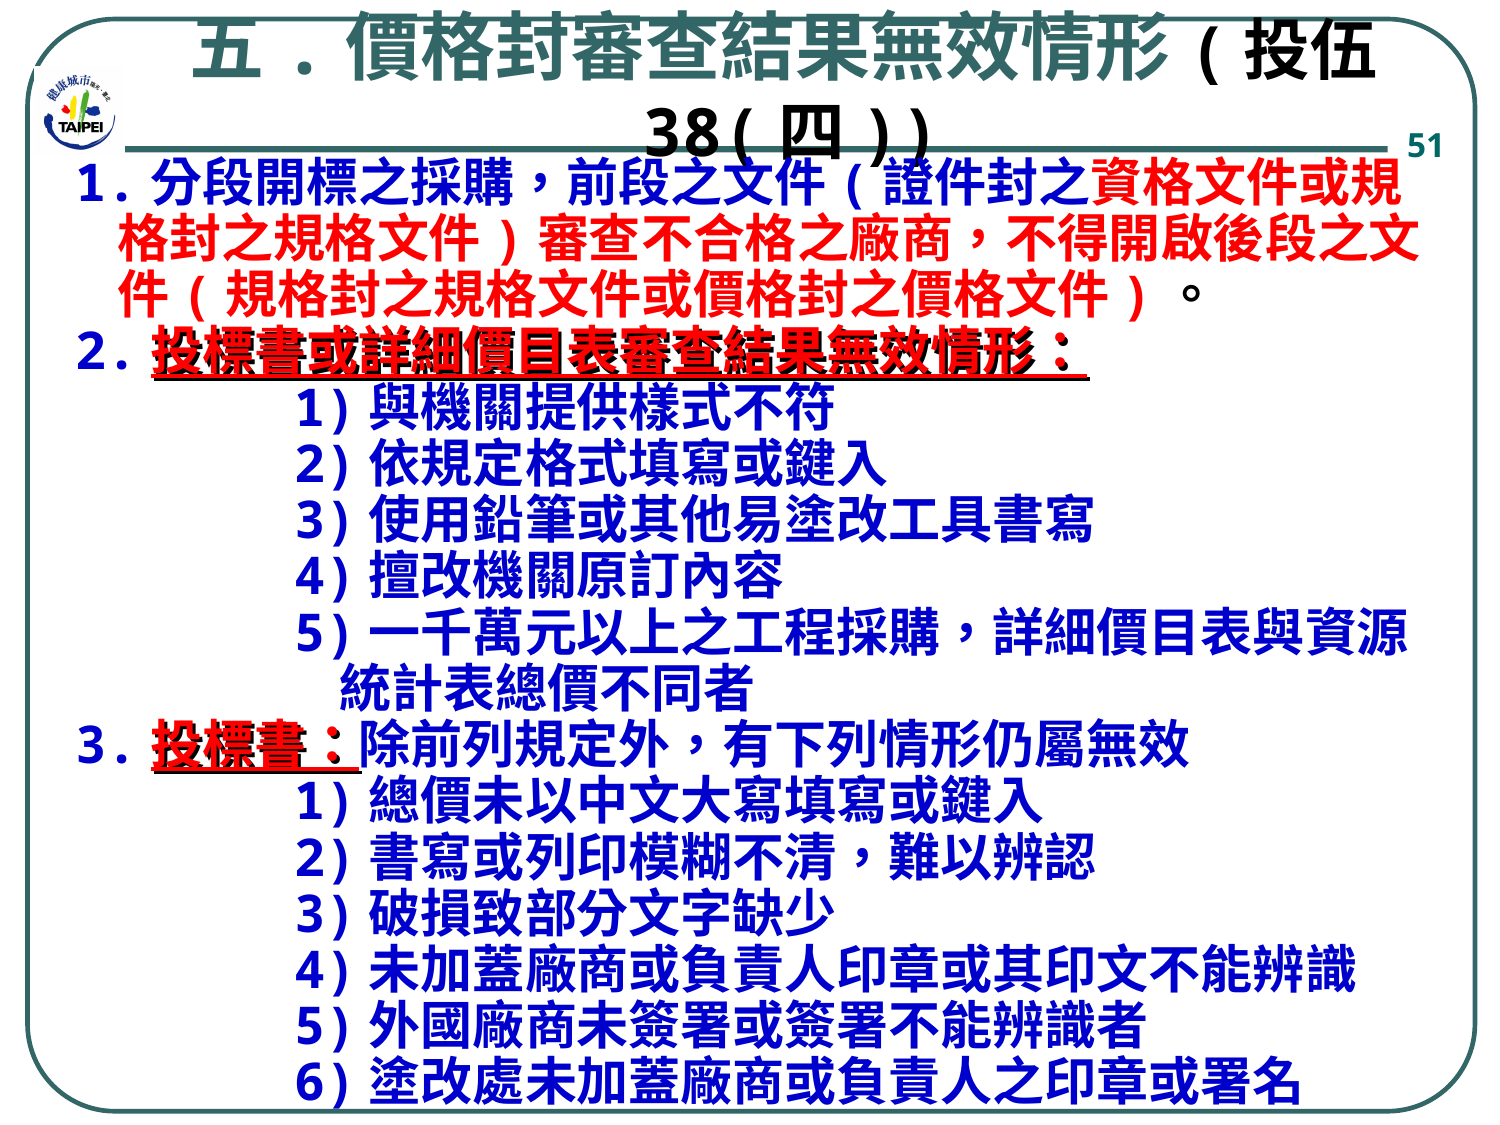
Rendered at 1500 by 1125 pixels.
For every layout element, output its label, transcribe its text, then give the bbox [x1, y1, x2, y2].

title 五.價格封審查結果無效情形(投伍38(四)) [112, 32, 1471, 138]
text_box 1.分段開標之採購，前段之文件(證件封之資格文件或規格封之規格文件)審查不合格之廠商，不得開啟後段之文件(規格封之規格文件或價格封之價格文件)。 2.投標書或詳細價目表審查結果無效情形： 1)與機關提供樣式不符 2)依規定格式填寫或鍵入 3)使用鉛筆或其他易塗改工具書寫 4)擅改機關原訂內容 5)一千萬元以上之工程採購，詳細價目表與資源統計表總價不同者 3.投標書：除前列規定外，有下列情形仍屬無效 1)總價未以中文大寫填寫或鍵入 2)書寫或列印模糊不清，難以辨認 3)破損致部分文字缺少 4)未加蓋廠商或負責人印章或其印文不能辨識 5)外國廠商未簽署或簽署不能辨識者 6)塗改處未加蓋廠商或負責人之印章或署名 [29, 149, 1459, 1120]
